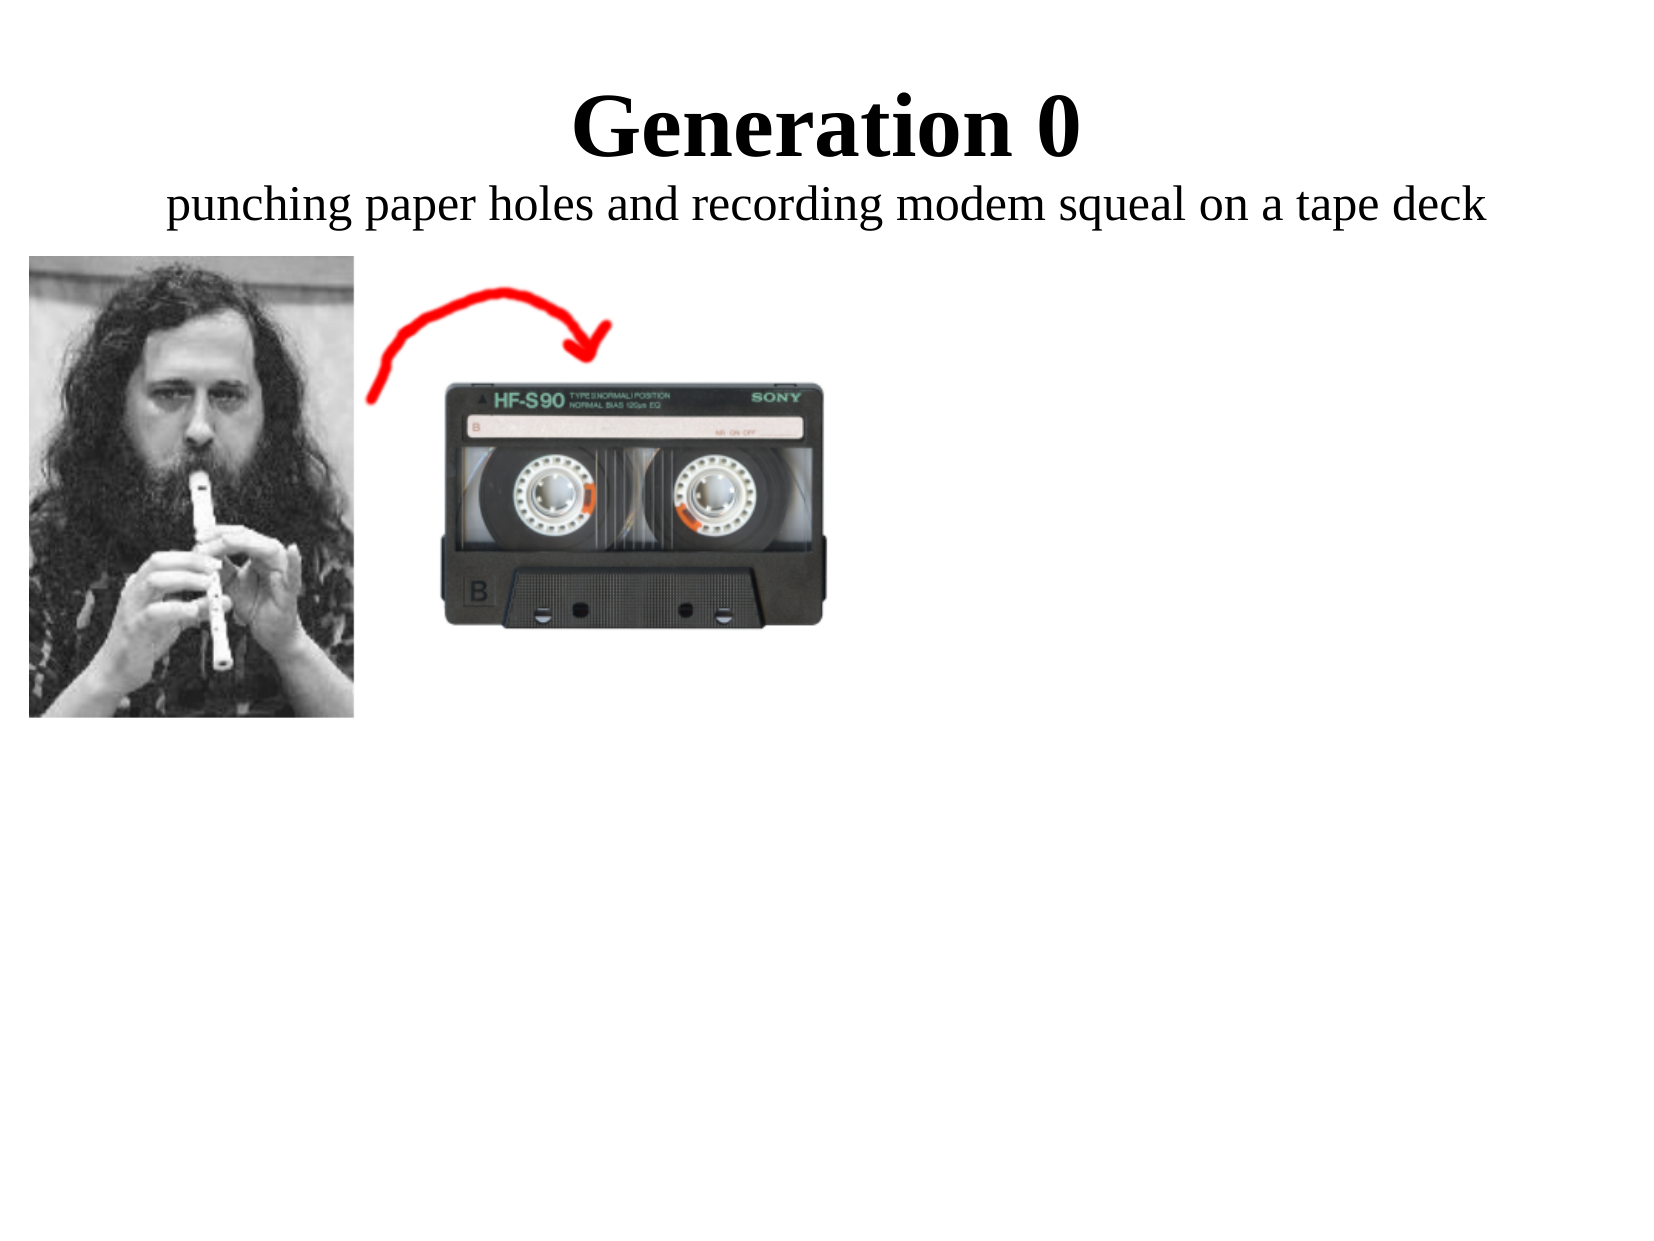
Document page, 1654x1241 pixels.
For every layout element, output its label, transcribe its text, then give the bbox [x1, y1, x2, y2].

title Generation 0 punching paper holes and recording modem squeal on a tape deck [82, 49, 1571, 257]
table_header [414, 645, 1247, 766]
picture [29, 256, 838, 725]
table_header [15, 725, 1404, 1223]
